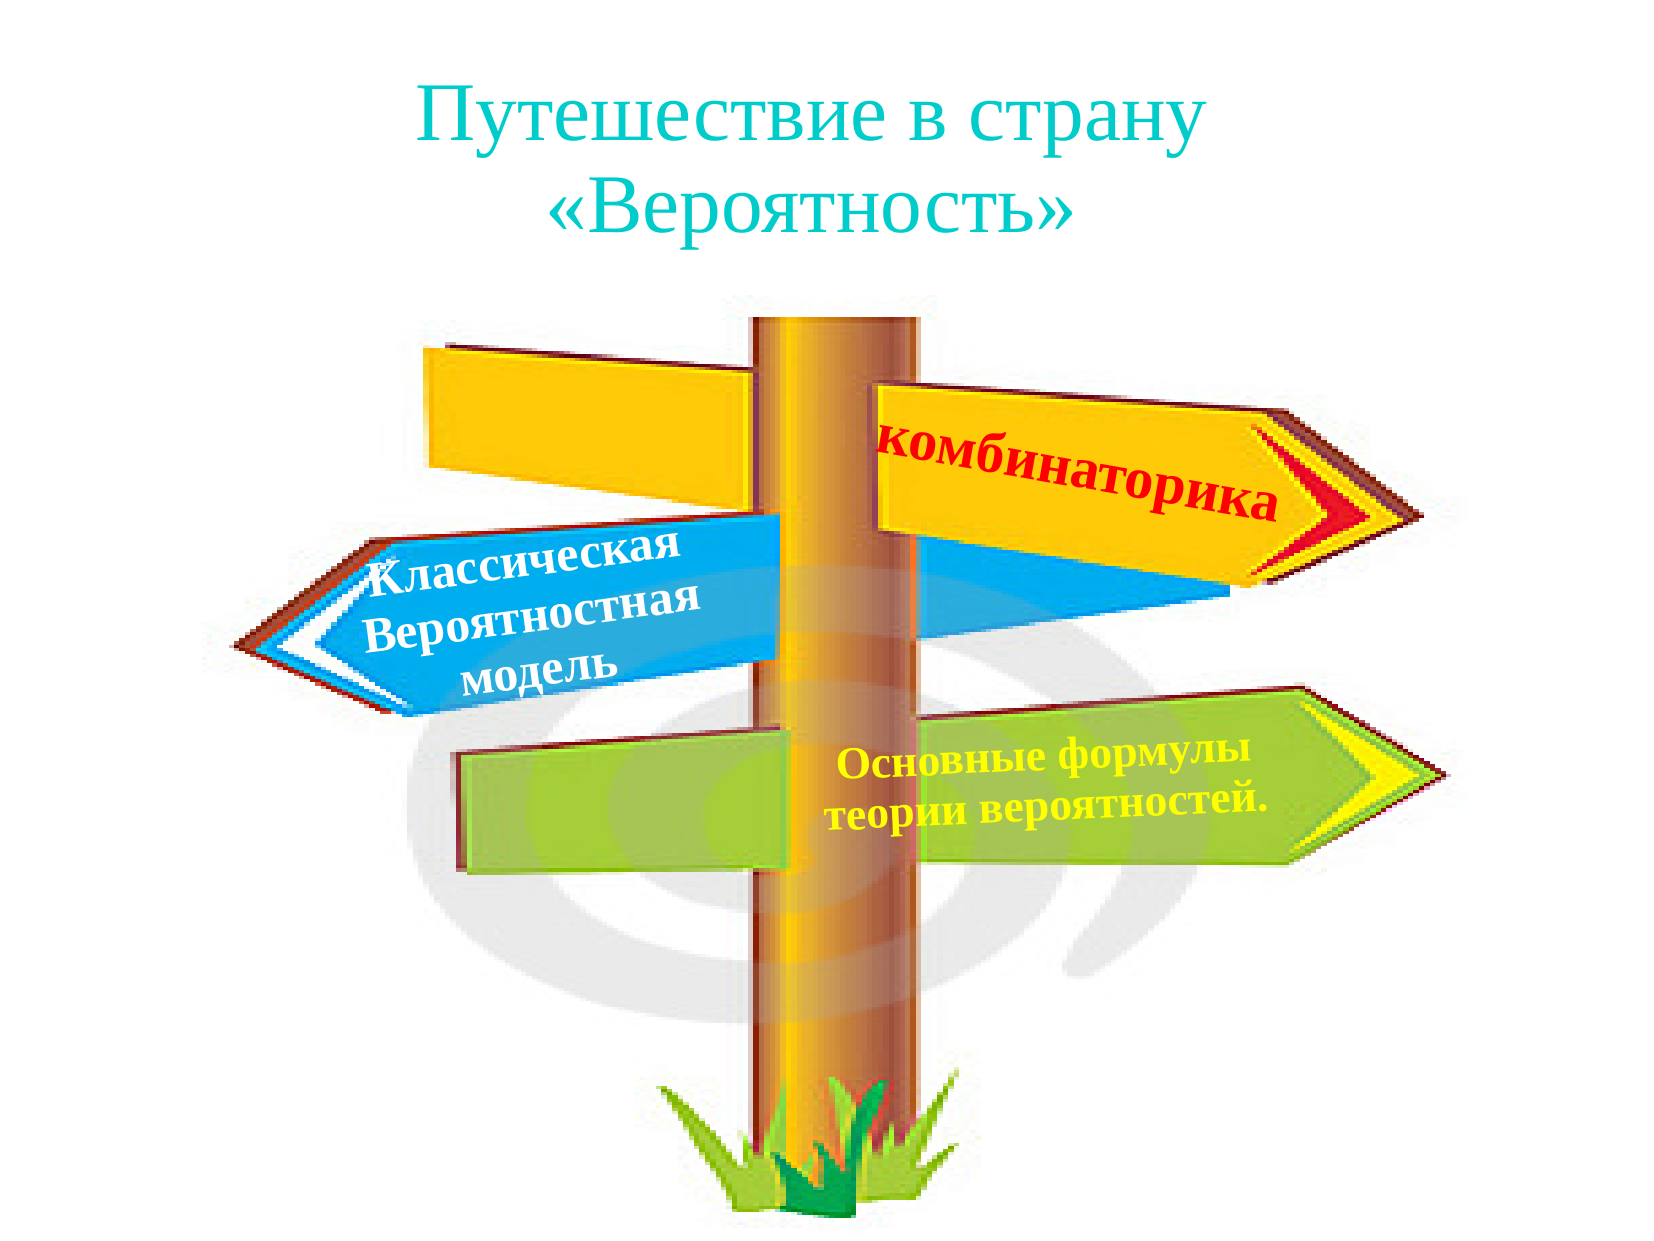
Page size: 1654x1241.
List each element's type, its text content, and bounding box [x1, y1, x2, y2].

text_box Путешествие в страну «Вероятность» [236, 59, 1388, 259]
text_box Классическая Вероятностная модель [285, 493, 778, 740]
text_box комбинаторика [856, 390, 1383, 562]
text_box Основные формулы теории вероятностей. [760, 708, 1332, 905]
picture [29, 295, 1652, 1241]
